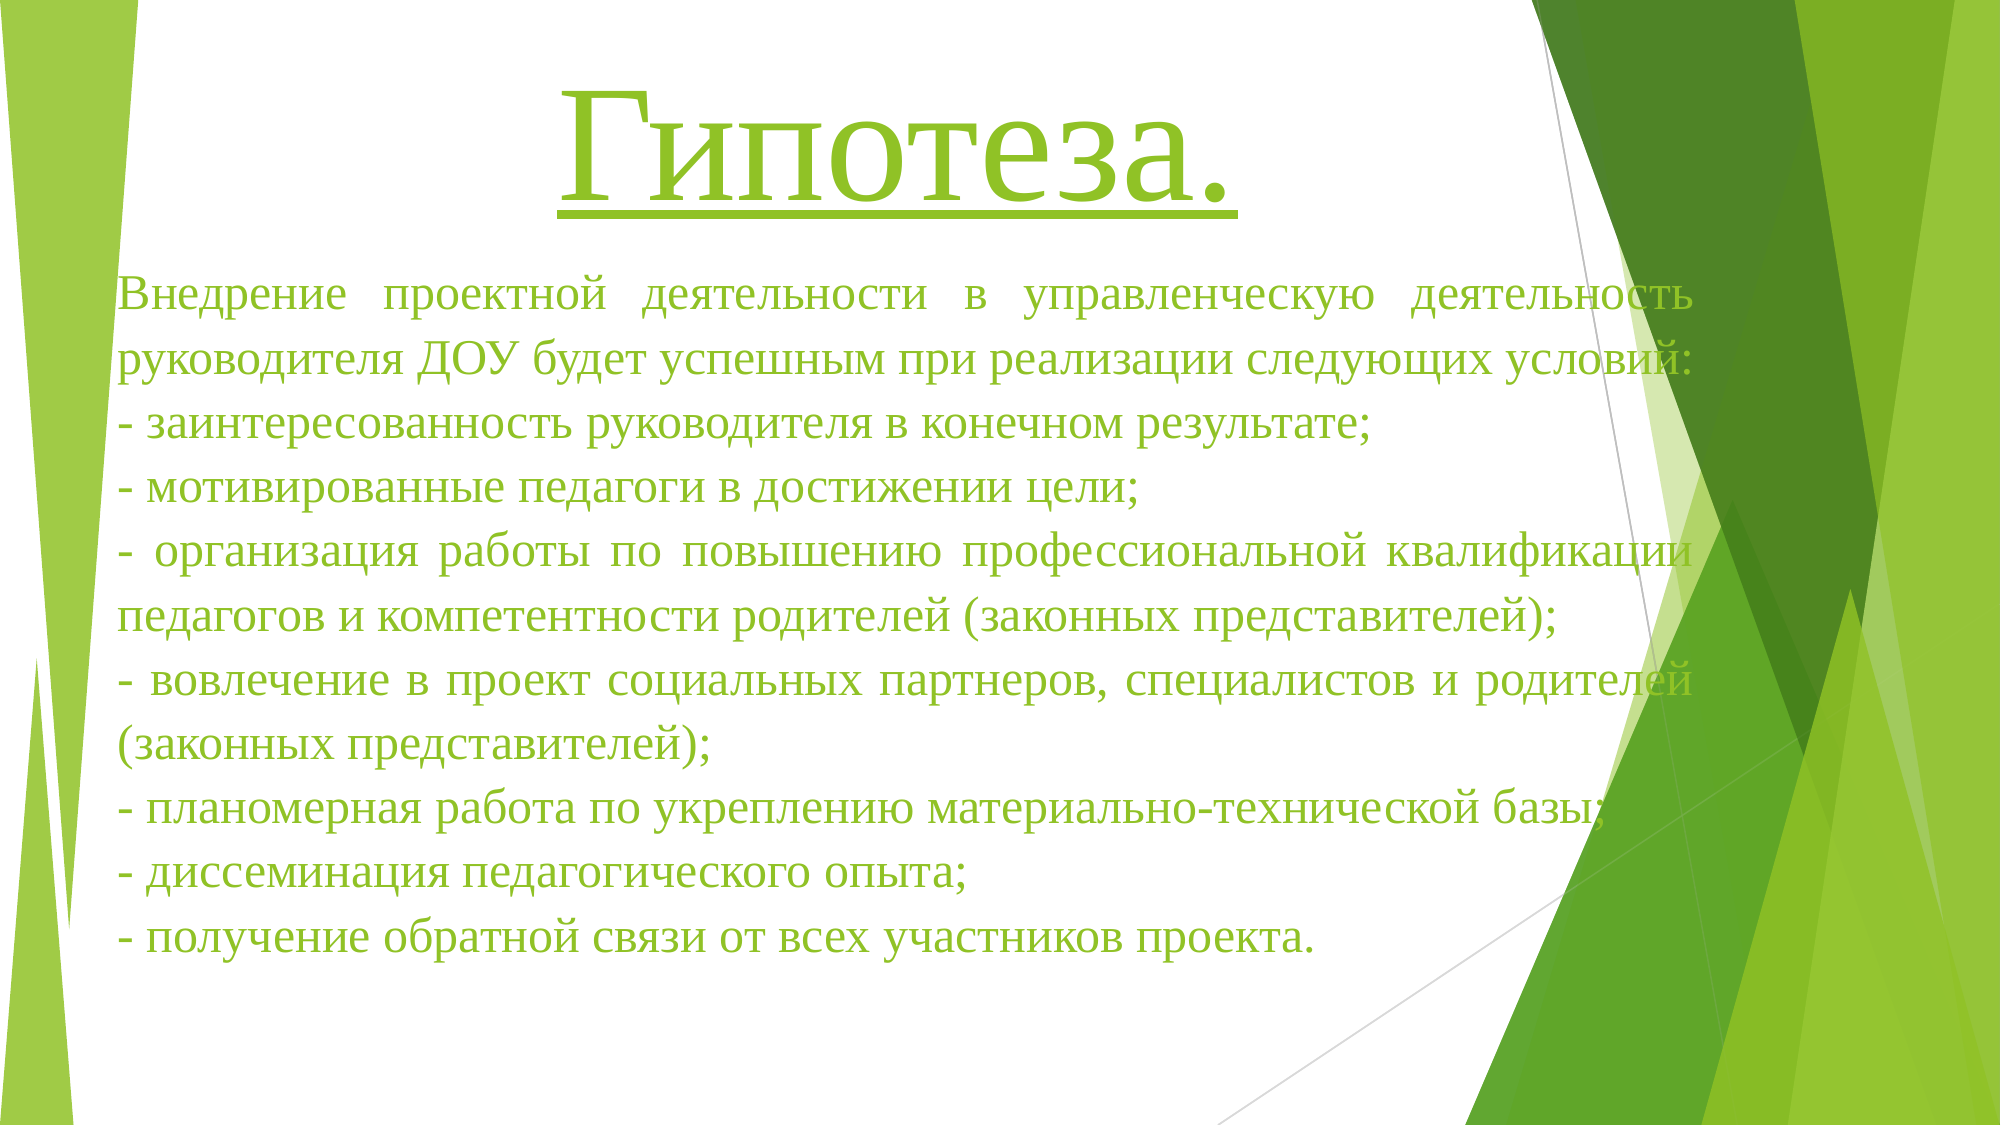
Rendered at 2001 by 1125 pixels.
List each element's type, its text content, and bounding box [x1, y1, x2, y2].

subtitle Внедрение проектной деятельности в управленческую деятельность руководителя ДОУ будет успешным при реализации следующих условий: - заинтересованность руководителя в конечном результате; - мотивированные педагоги в достижении цели; - организация работы по повышению профессиональной квалификации педагогов и компетентности родителей (законных представителей); - вовлечение в проект социальных партнеров, специалистов и родителей (законных представителей); - планомерная работа по укреплению материально-технической базы; - диссеминация педагогического опыта; - получение обратной связи от всех участников проекта. [102, 248, 1881, 1055]
title Гипотеза. [260, 26, 1535, 233]
